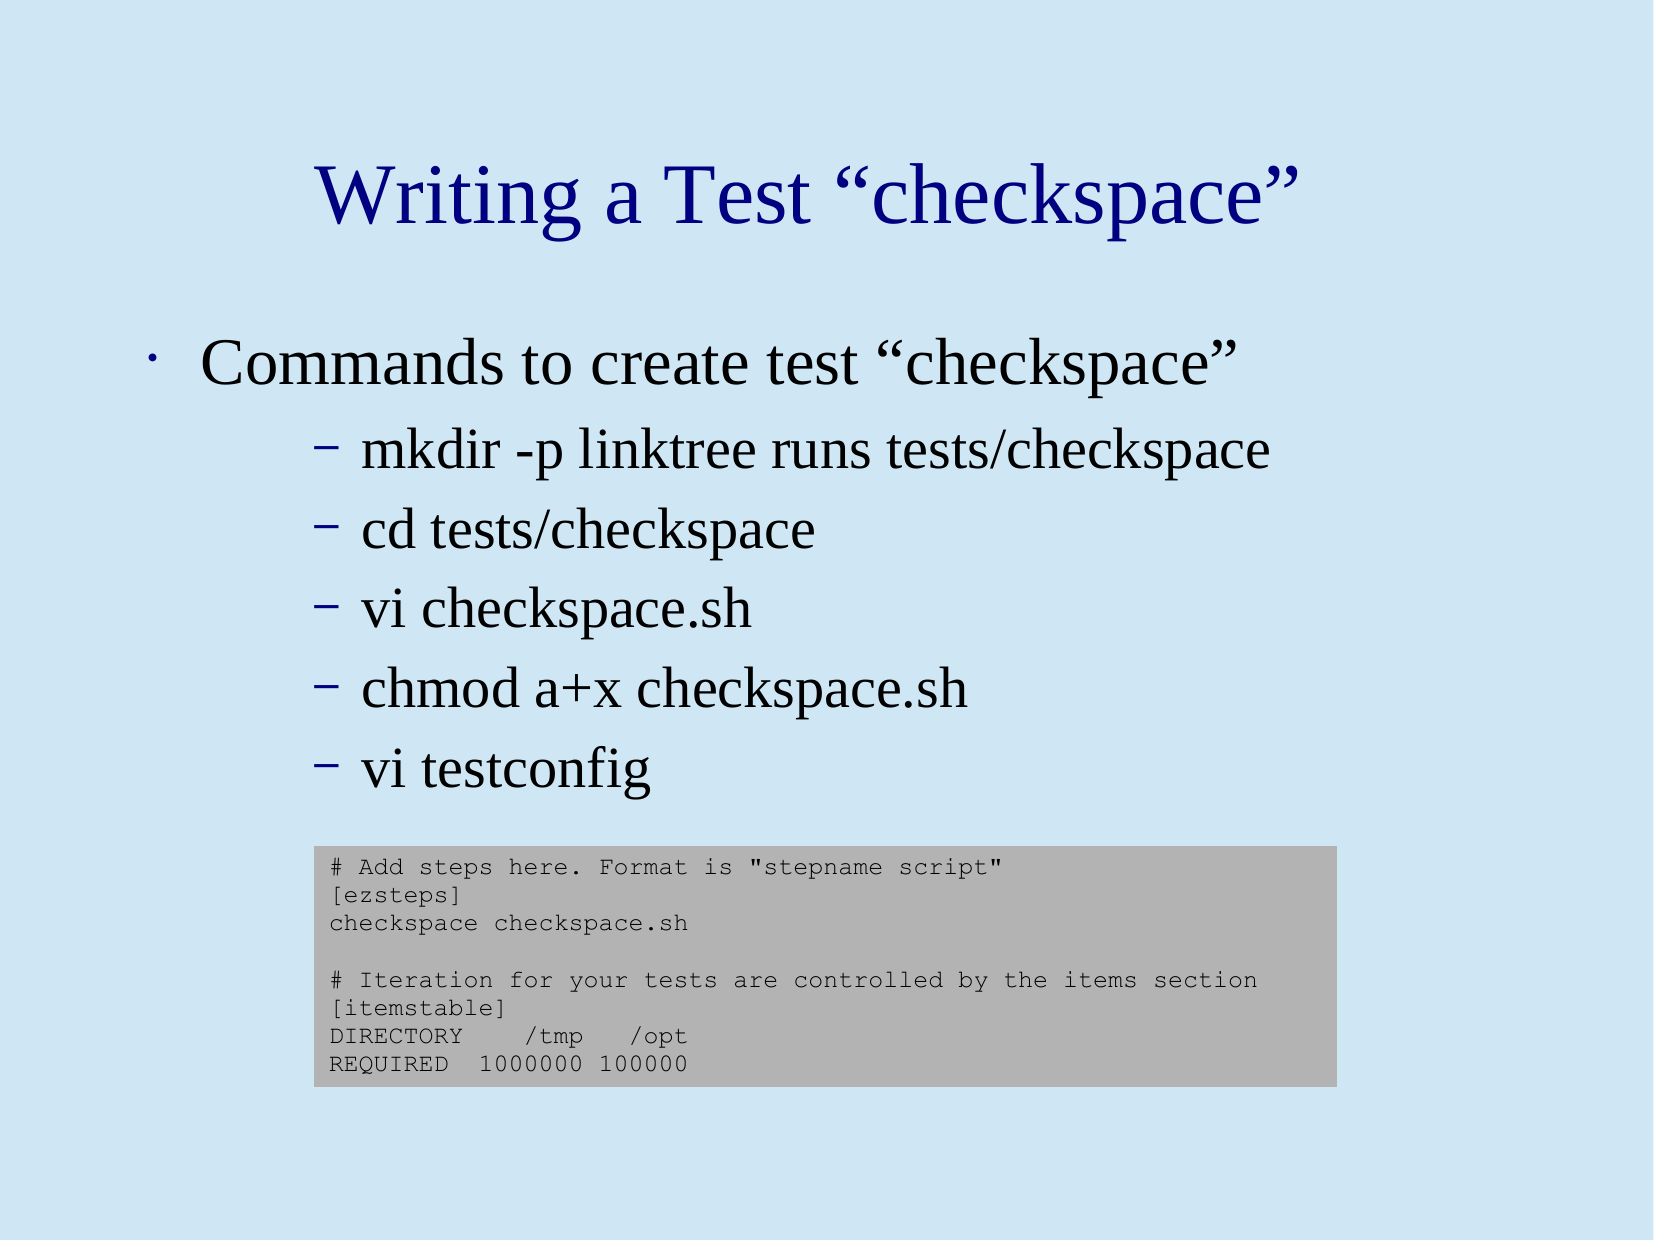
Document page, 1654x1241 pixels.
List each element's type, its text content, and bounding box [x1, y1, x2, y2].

table_header # Add steps here. Format is "stepname script" [ezsteps] checkspace checkspace.sh # Iteration for your tests are controlled by the items section [itemstable] DIRECTORY /tmp /opt REQUIRED 1000000 100000 [314, 846, 1337, 1087]
list Commands to create test “checkspace” mkdir -p linktree runs tests/checkspace cd tests/checkspace vi checkspace.sh chmod a+x checkspace.sh vi testconfig [129, 324, 1489, 800]
title Writing a Test “checkspace” [82, 98, 1536, 291]
